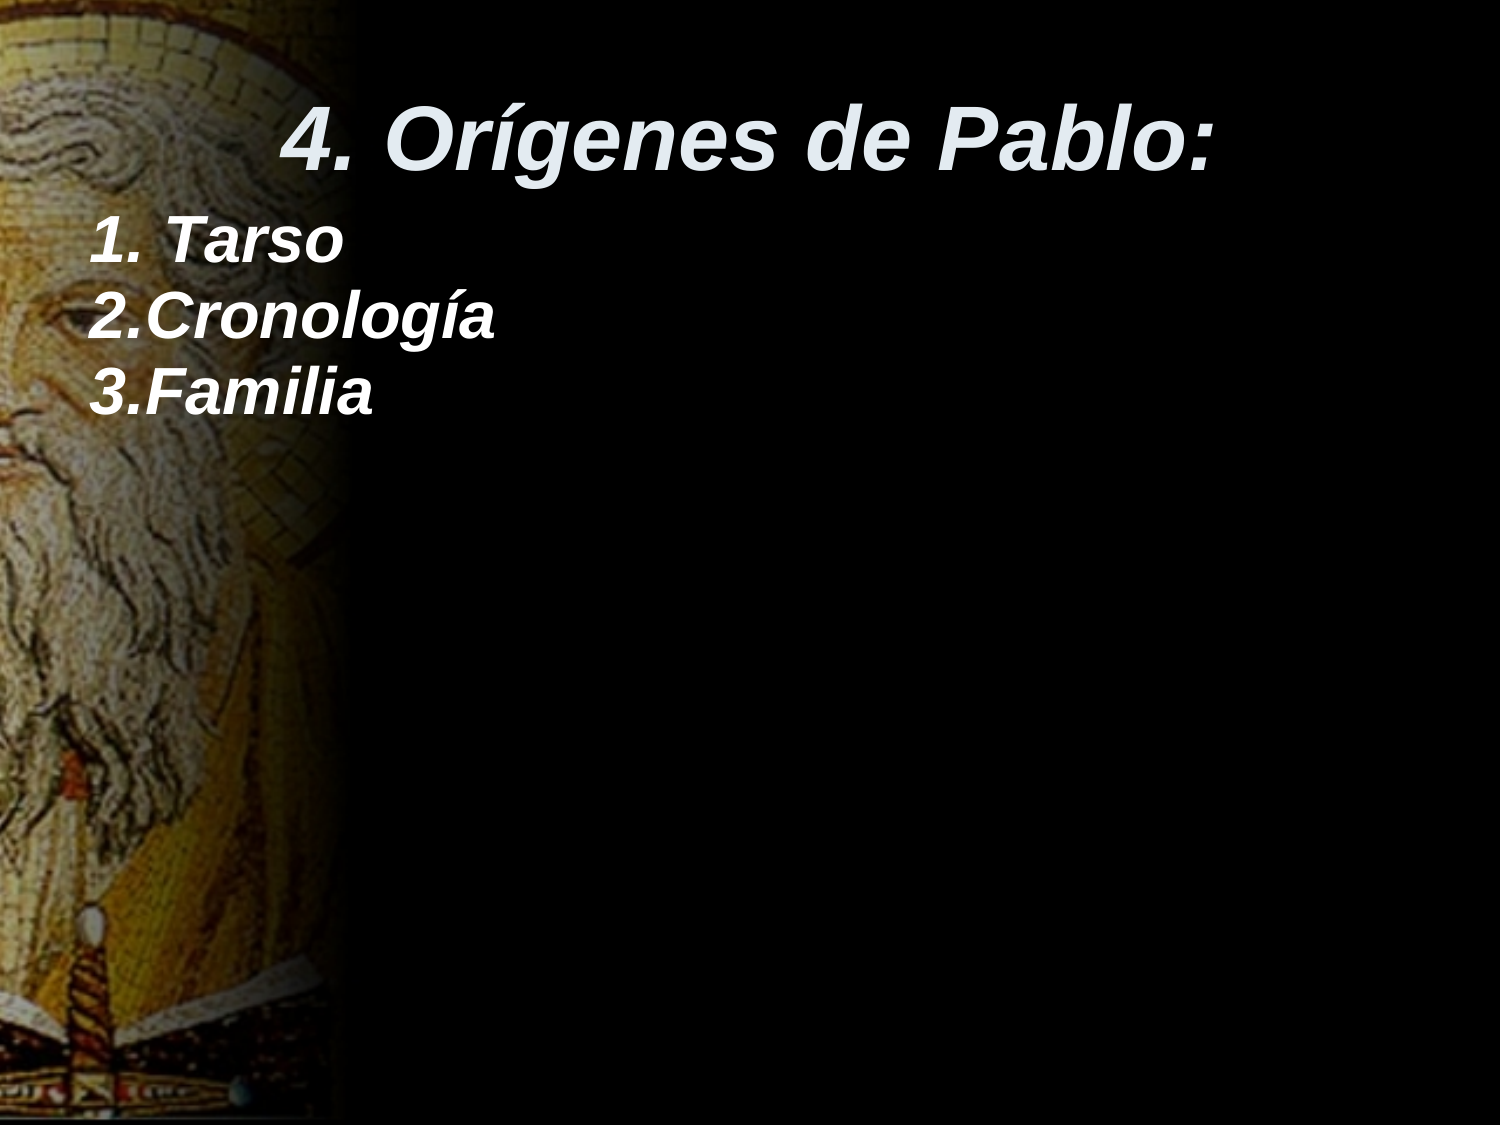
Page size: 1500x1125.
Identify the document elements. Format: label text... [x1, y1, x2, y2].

list Tarso Cronología Familia [74, 206, 1424, 1123]
picture [0, 0, 1500, 1125]
title 4. Orígenes de Pablo: [75, 45, 1426, 233]
